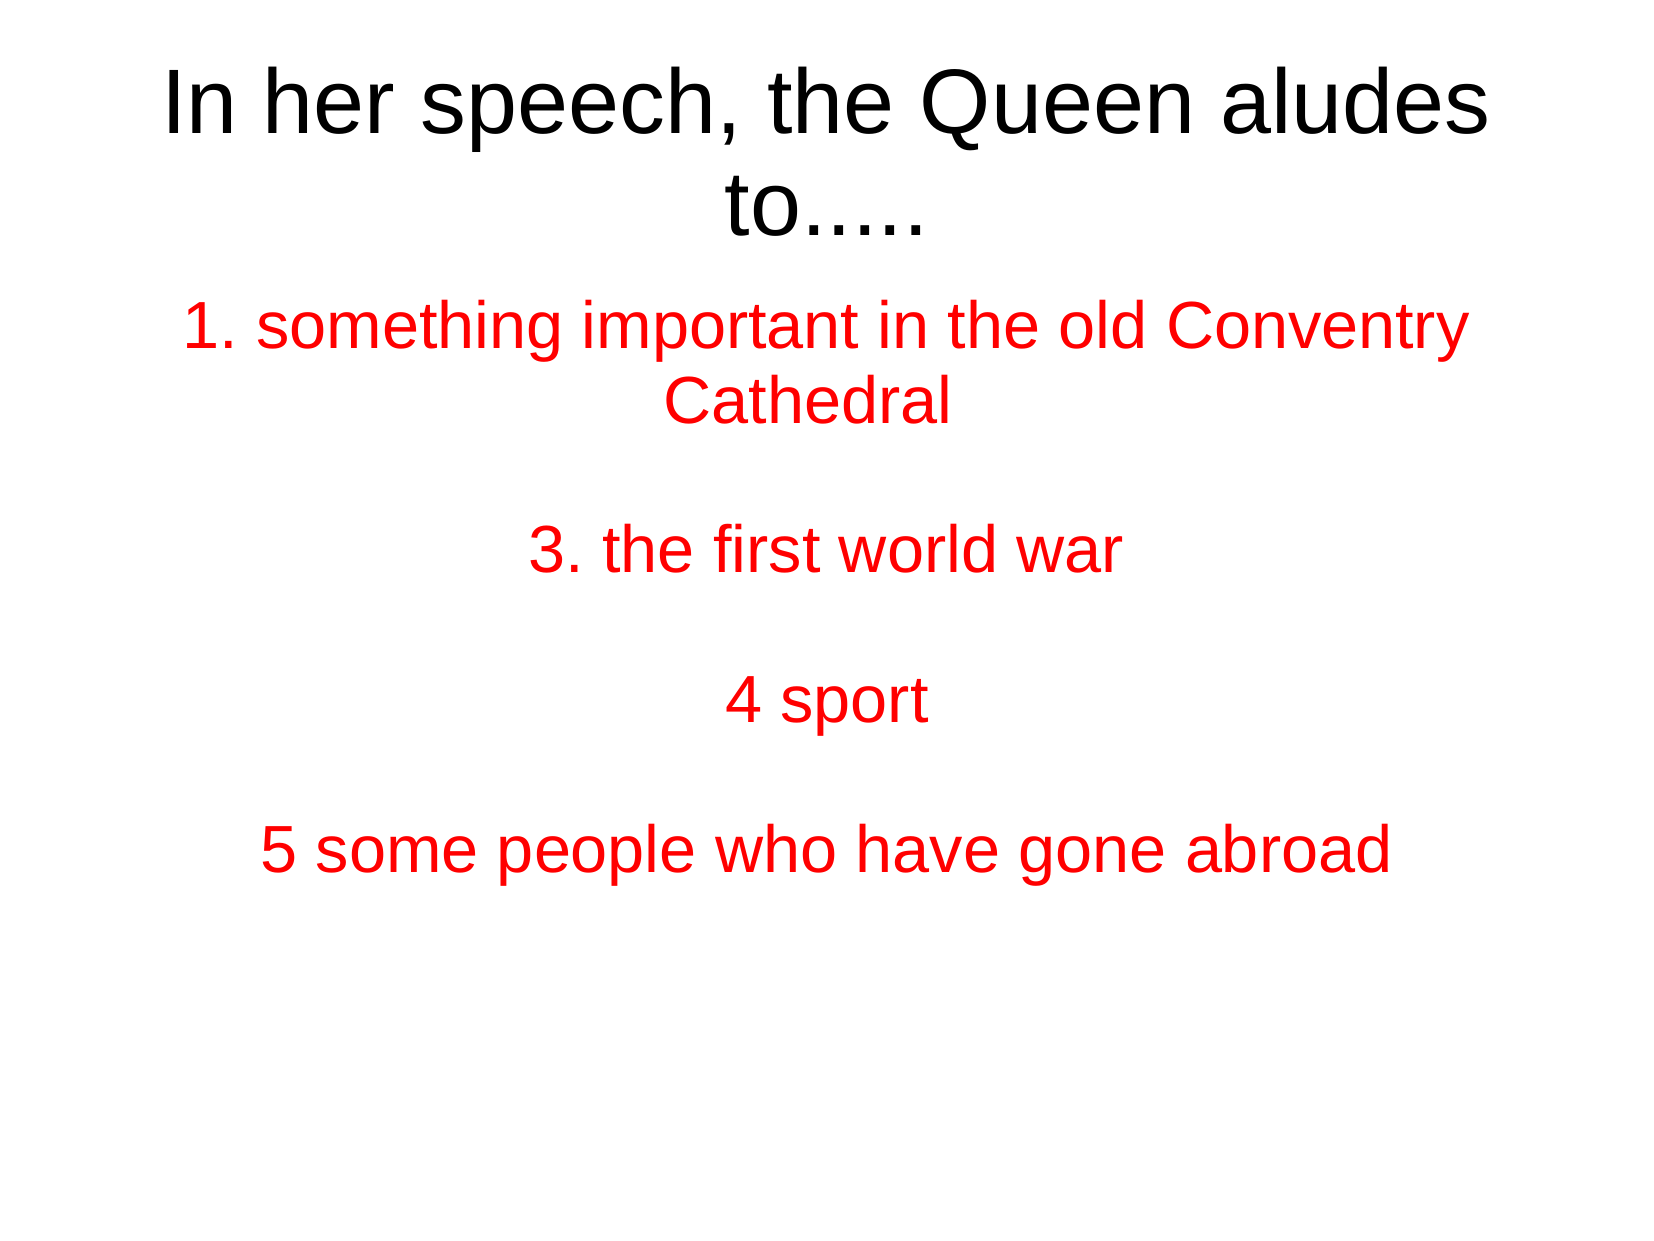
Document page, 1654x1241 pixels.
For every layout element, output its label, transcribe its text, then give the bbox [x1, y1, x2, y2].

title In her speech, the Queen aludes to..... [82, 49, 1571, 257]
subtitle 1. something important in the old Conventry Cathedral 3. the first world war 4 sport 5 some people who have gone abroad [82, 289, 1571, 1110]
